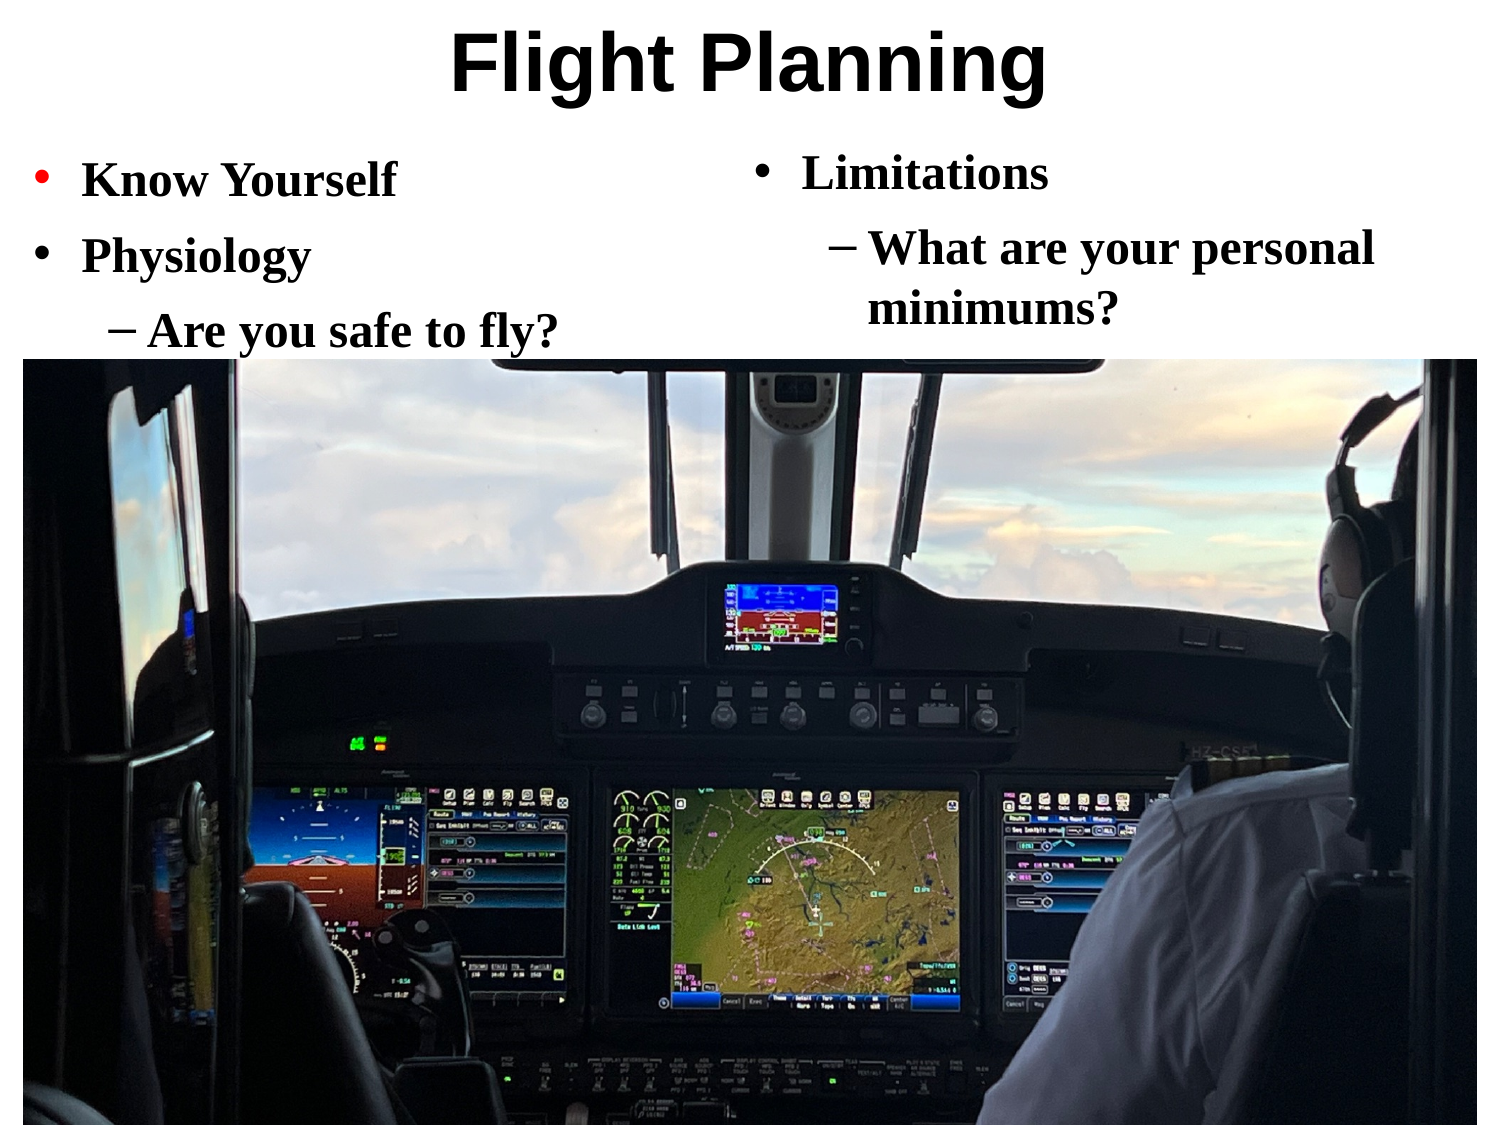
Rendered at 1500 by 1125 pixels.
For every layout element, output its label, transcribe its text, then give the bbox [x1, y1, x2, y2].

text_box Flight Planning [0, 3, 1500, 113]
text_box Limitations What are your personal minimums? [730, 132, 1500, 450]
text_box Know Yourself Physiology Are you safe to fly? [9, 138, 730, 433]
picture [23, 359, 1477, 1125]
